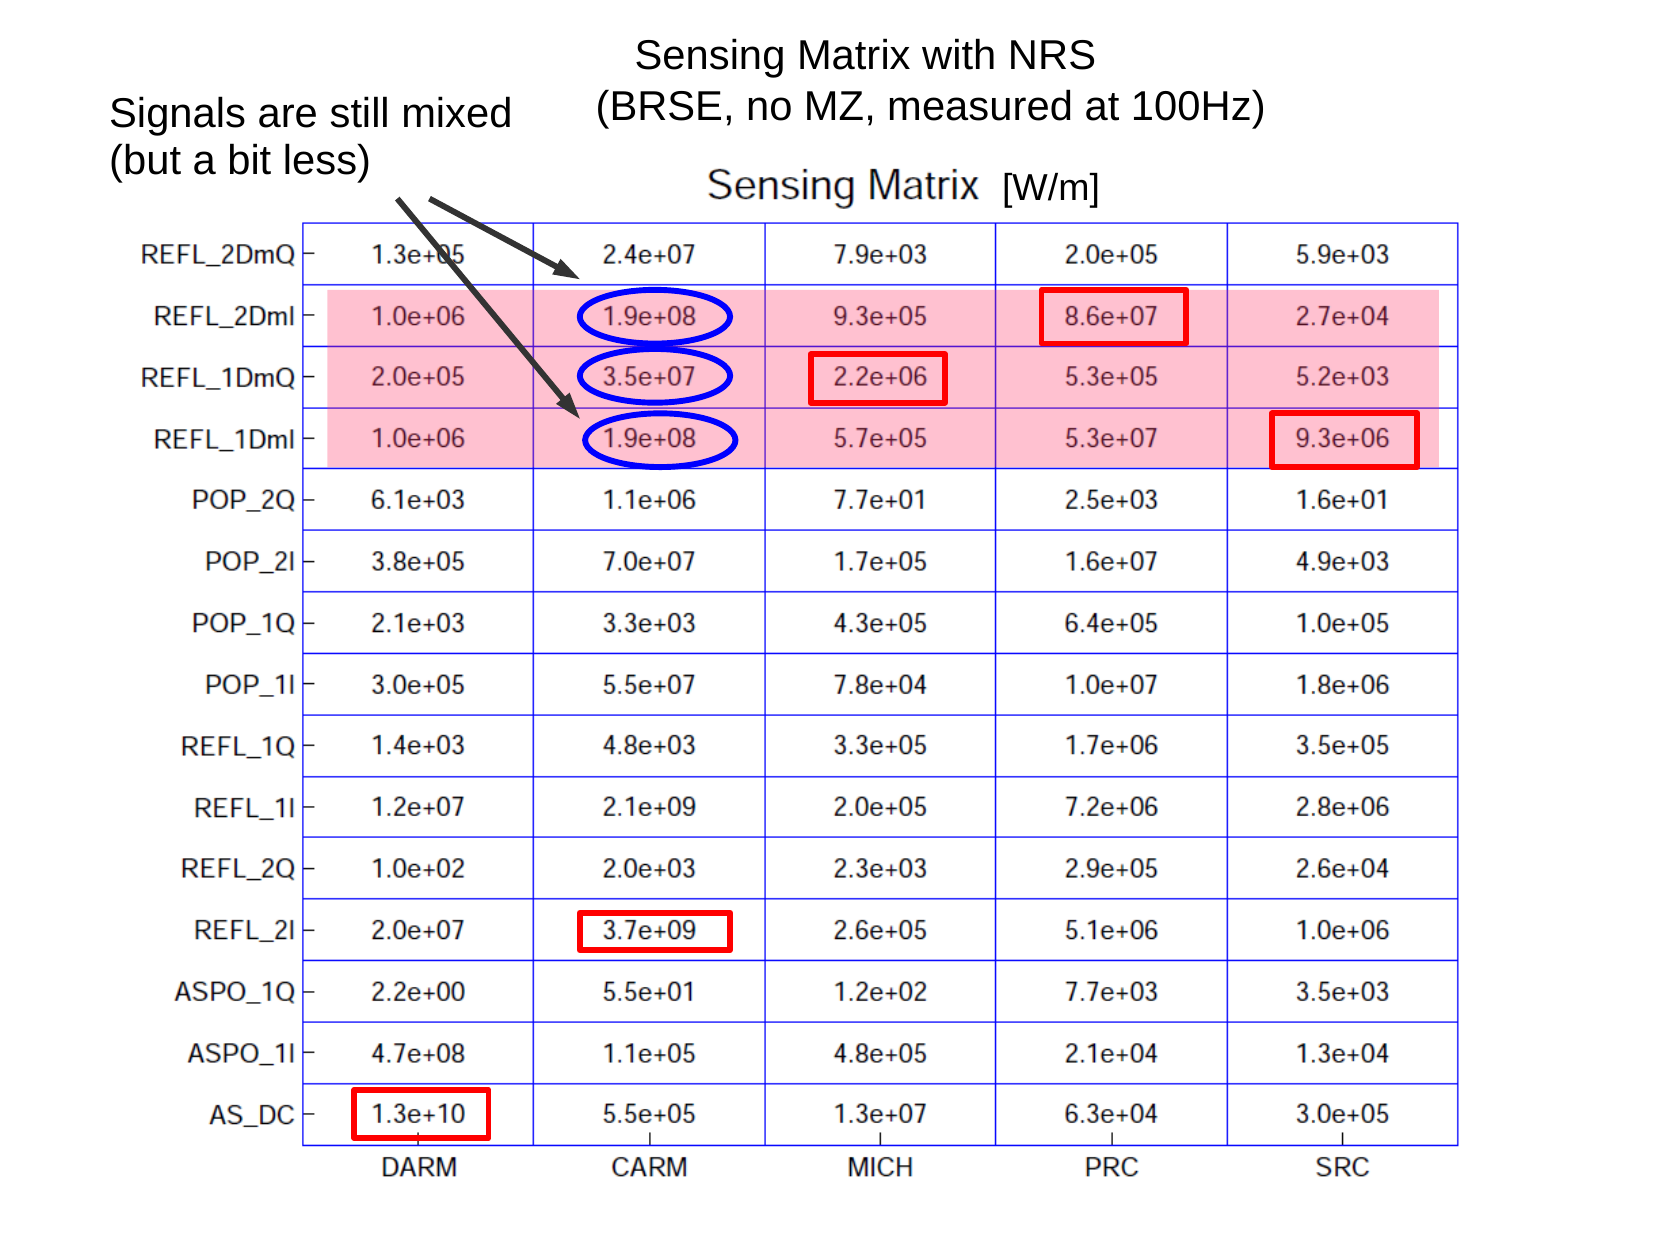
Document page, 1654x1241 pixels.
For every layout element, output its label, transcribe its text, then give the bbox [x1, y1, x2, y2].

picture [118, 139, 1521, 1208]
text_box Sensing Matrix with NRS [619, 24, 1112, 75]
text_box [W/m] [987, 158, 1116, 216]
text_box [583, 293, 726, 340]
text_box Signals are still mixed (but a bit less) [91, 79, 543, 194]
text_box [1044, 293, 1183, 341]
text_box [583, 352, 727, 399]
text_box [1275, 416, 1414, 464]
text_box [327, 289, 1439, 468]
text_box (BRSE, no MZ, measured at 100Hz) [580, 75, 1282, 137]
text_box [589, 417, 732, 464]
